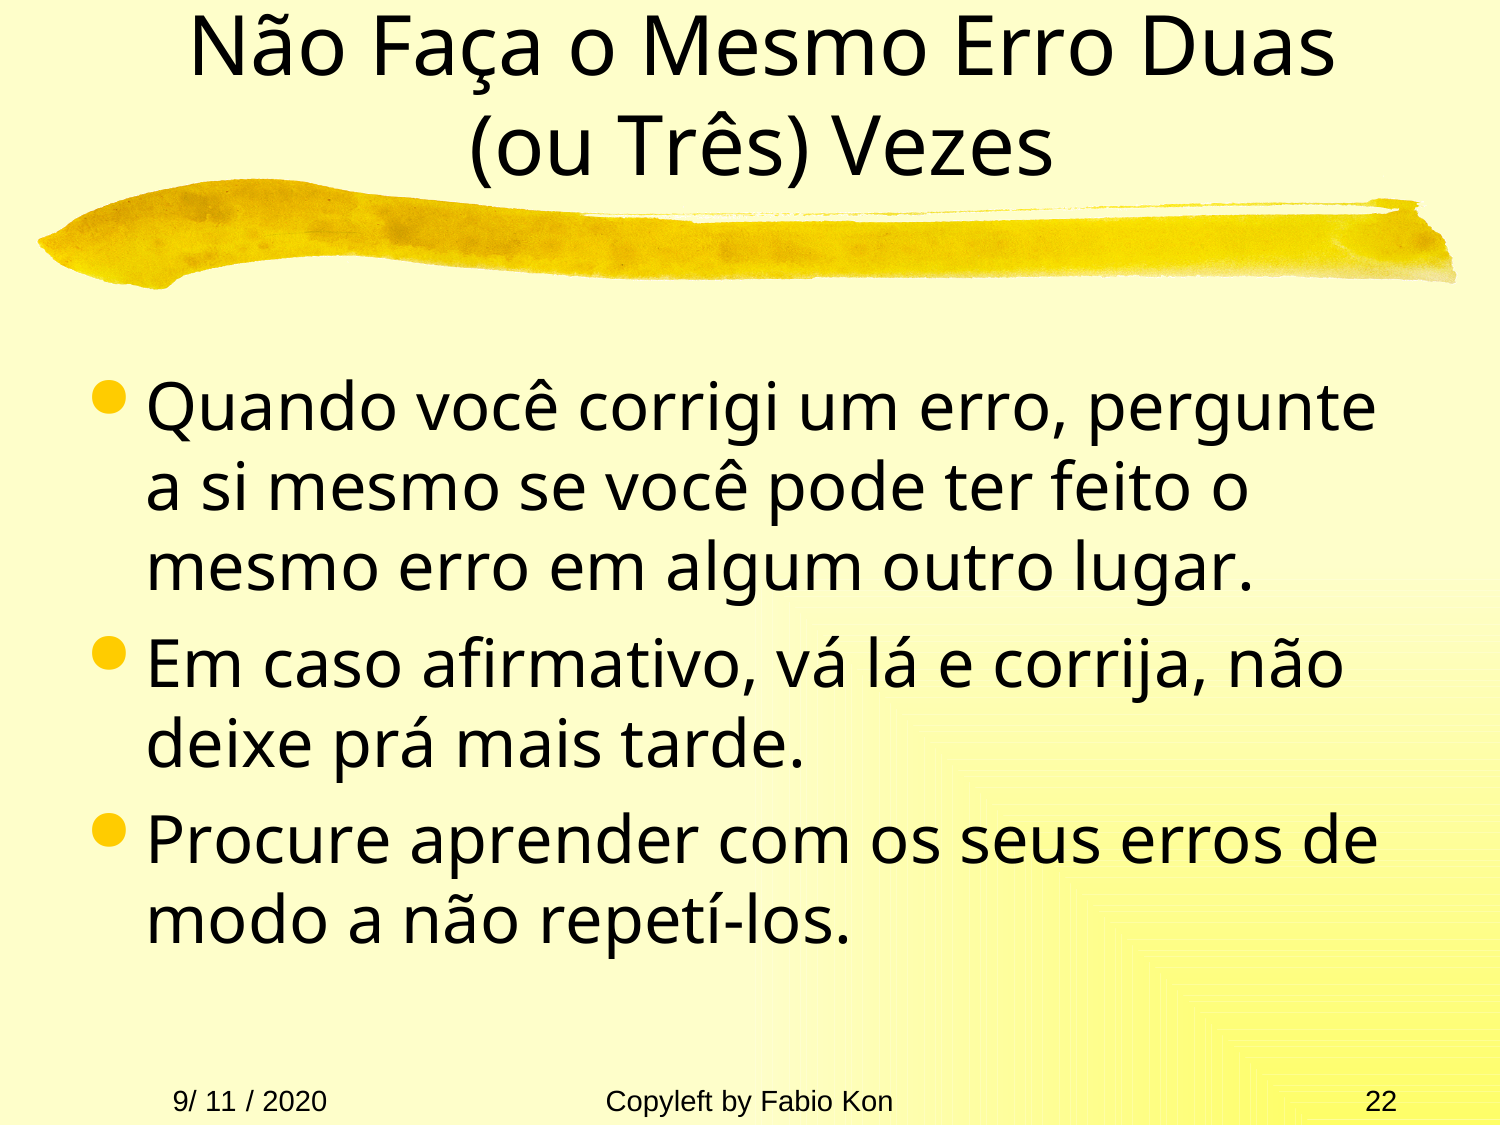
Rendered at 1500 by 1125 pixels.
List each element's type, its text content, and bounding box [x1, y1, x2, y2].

title Não Faça o Mesmo Erro Duas (ou Três) Vezes [125, 0, 1401, 200]
picture [24, 174, 1463, 297]
list Quando você corrigi um erro, pergunte a si mesmo se você pode ter feito o mesmo erro em algum outro lugar. Em caso afirmativo, vá lá e corrija, não deixe prá mais tarde. Procure aprender com os seus erros de modo a não repetí-los. [74, 356, 1417, 1041]
